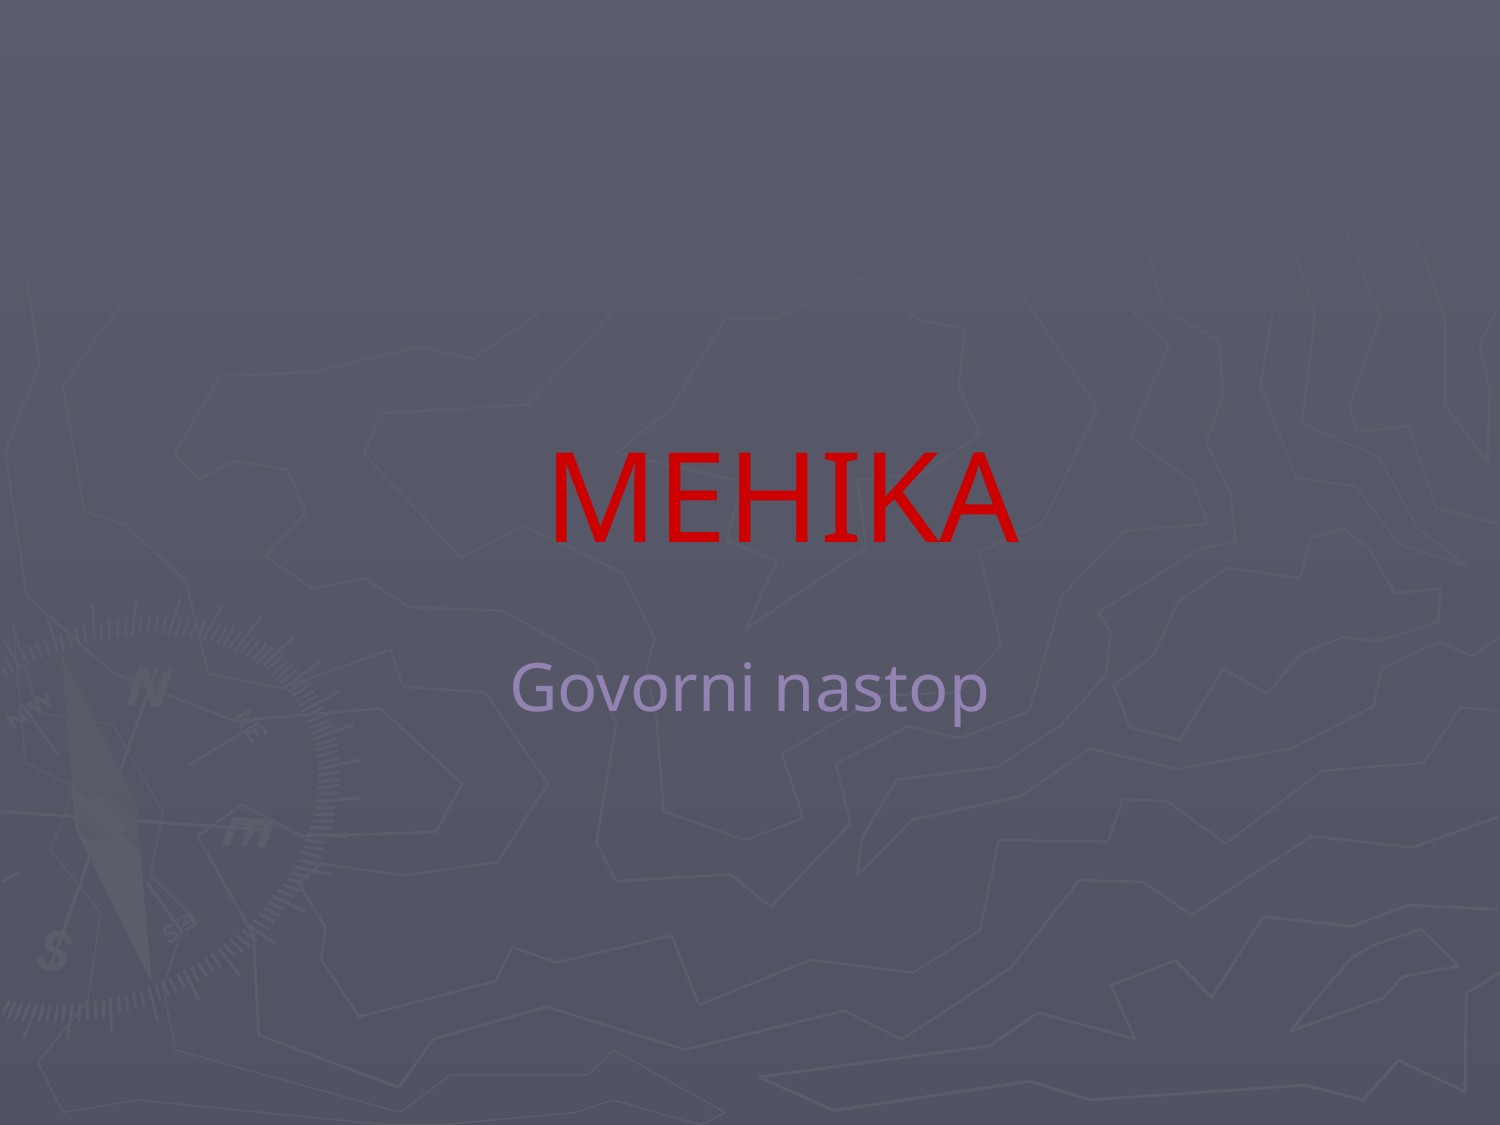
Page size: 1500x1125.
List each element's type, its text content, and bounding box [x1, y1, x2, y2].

title MEHIKA [112, 290, 1388, 575]
subtitle Govorni nastop [225, 637, 1275, 925]
